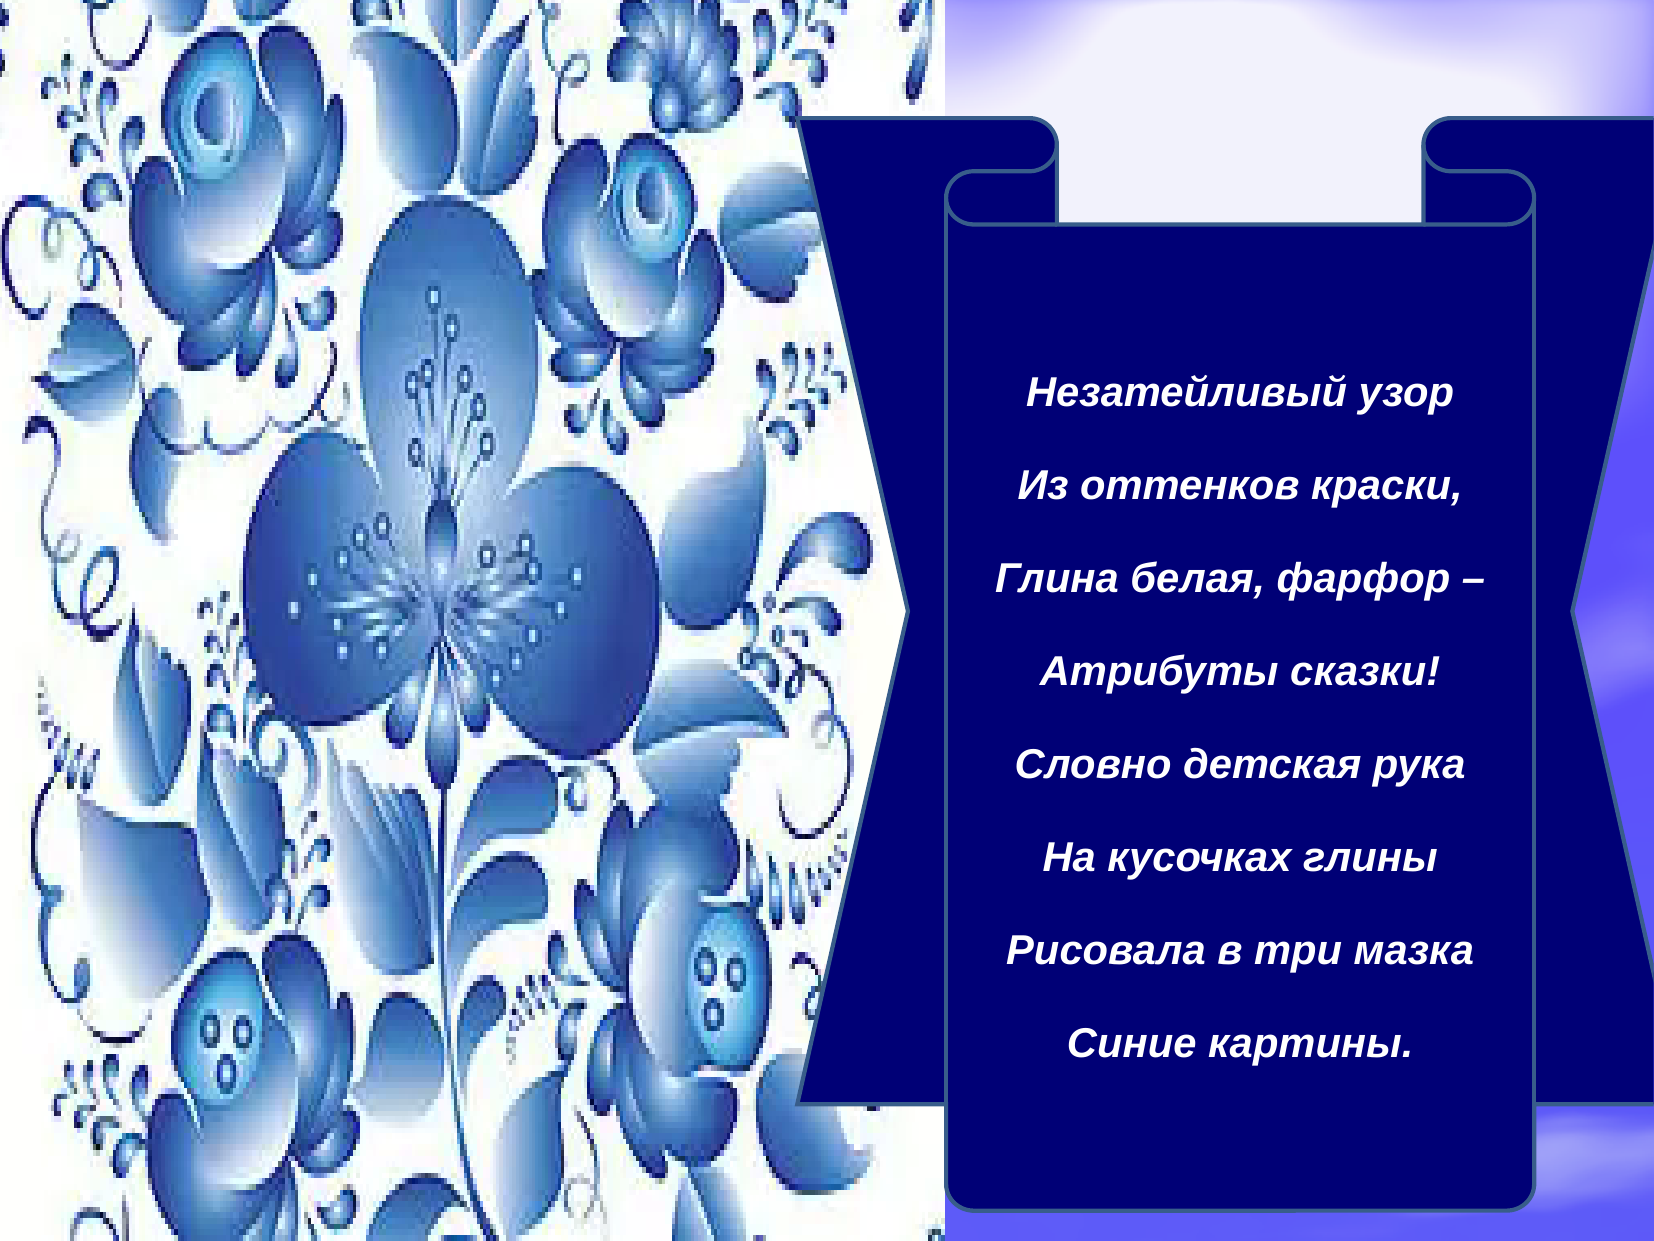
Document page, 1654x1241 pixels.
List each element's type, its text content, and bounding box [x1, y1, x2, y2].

text_box Незатейливый узор Из оттенков краски, Глина белая, фарфор – Атрибуты сказки! Словно детская рука На кусочках глины Рисовала в три мазка Синие картины. [797, 118, 1654, 1211]
picture [0, 0, 945, 1241]
